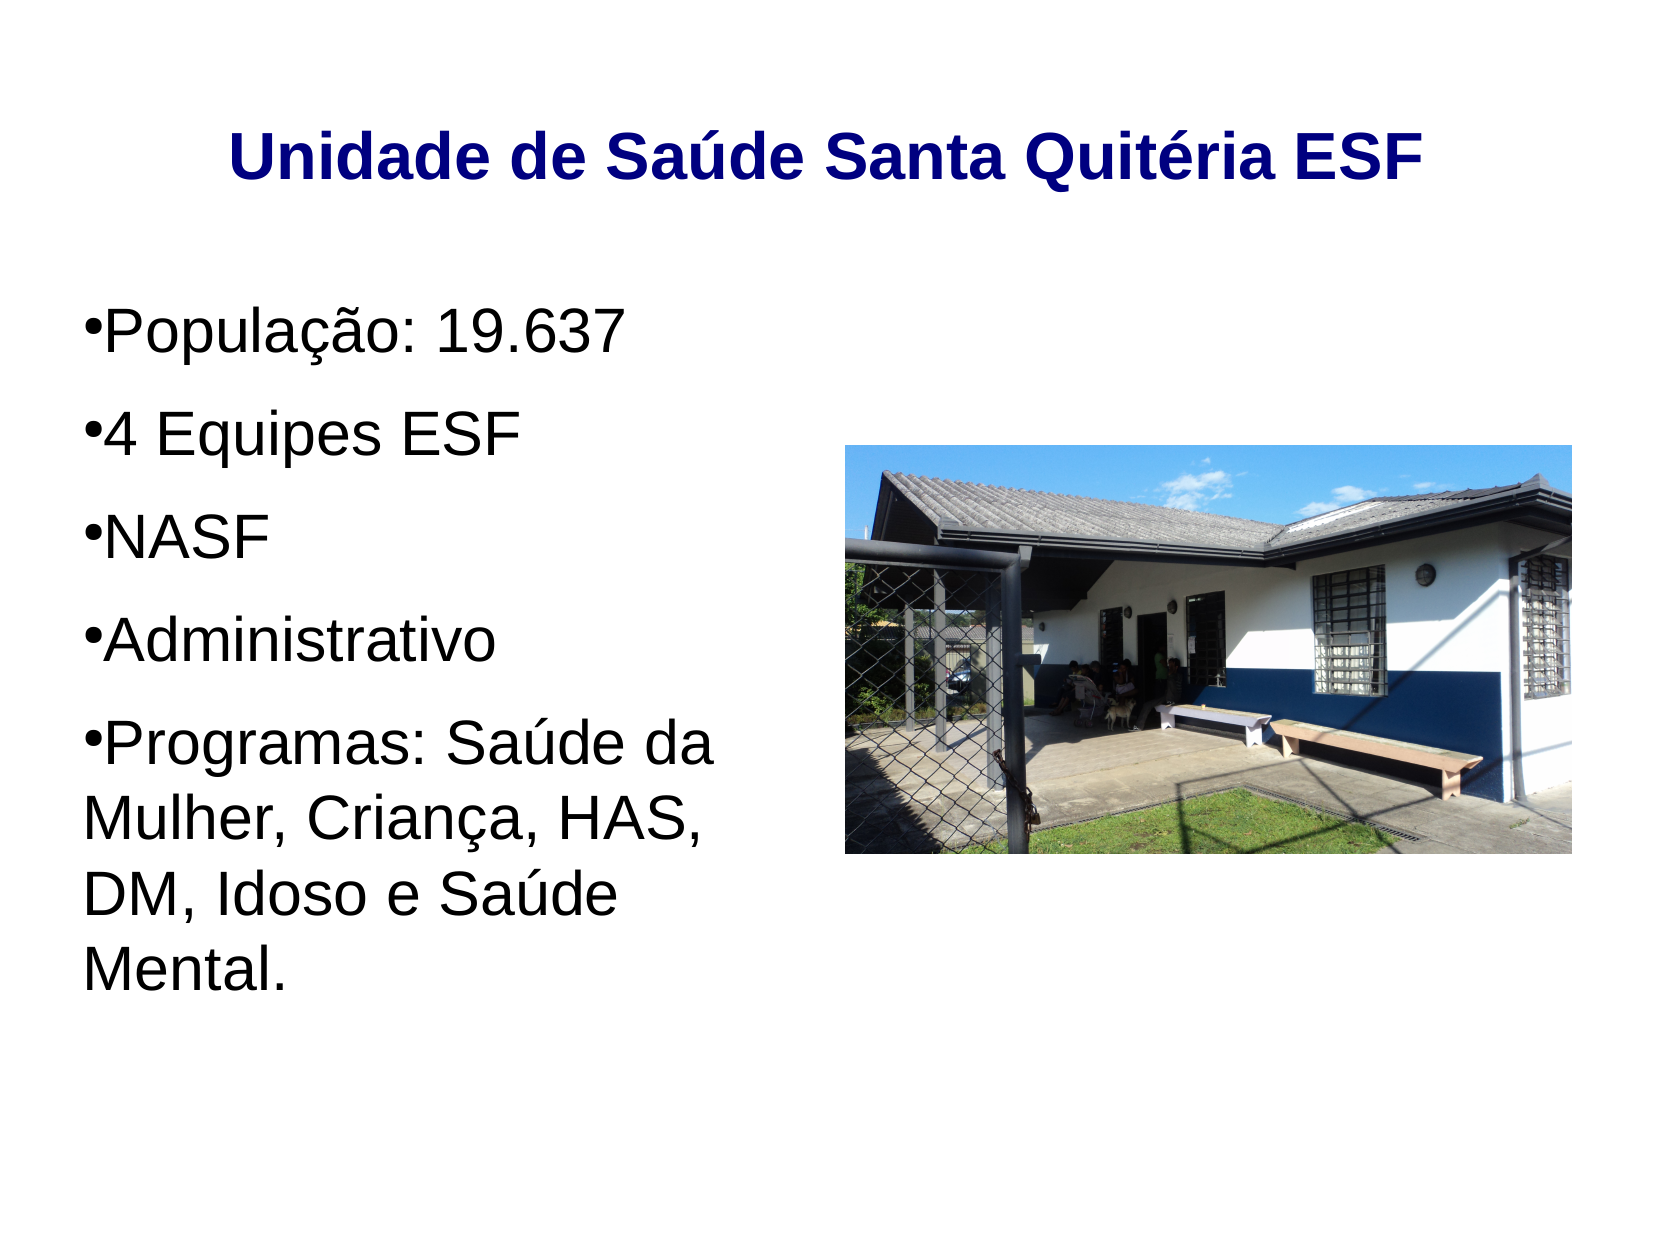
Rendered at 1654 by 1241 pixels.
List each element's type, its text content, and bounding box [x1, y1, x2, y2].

title Unidade de Saúde Santa Quitéria ESF [82, 49, 1571, 257]
picture [845, 445, 1572, 854]
list População: 19.637 4 Equipes ESF NASF Administrativo Programas: Saúde da Mulher, Criança, HAS, DM, Idoso e Saúde Mental. [82, 290, 809, 1010]
